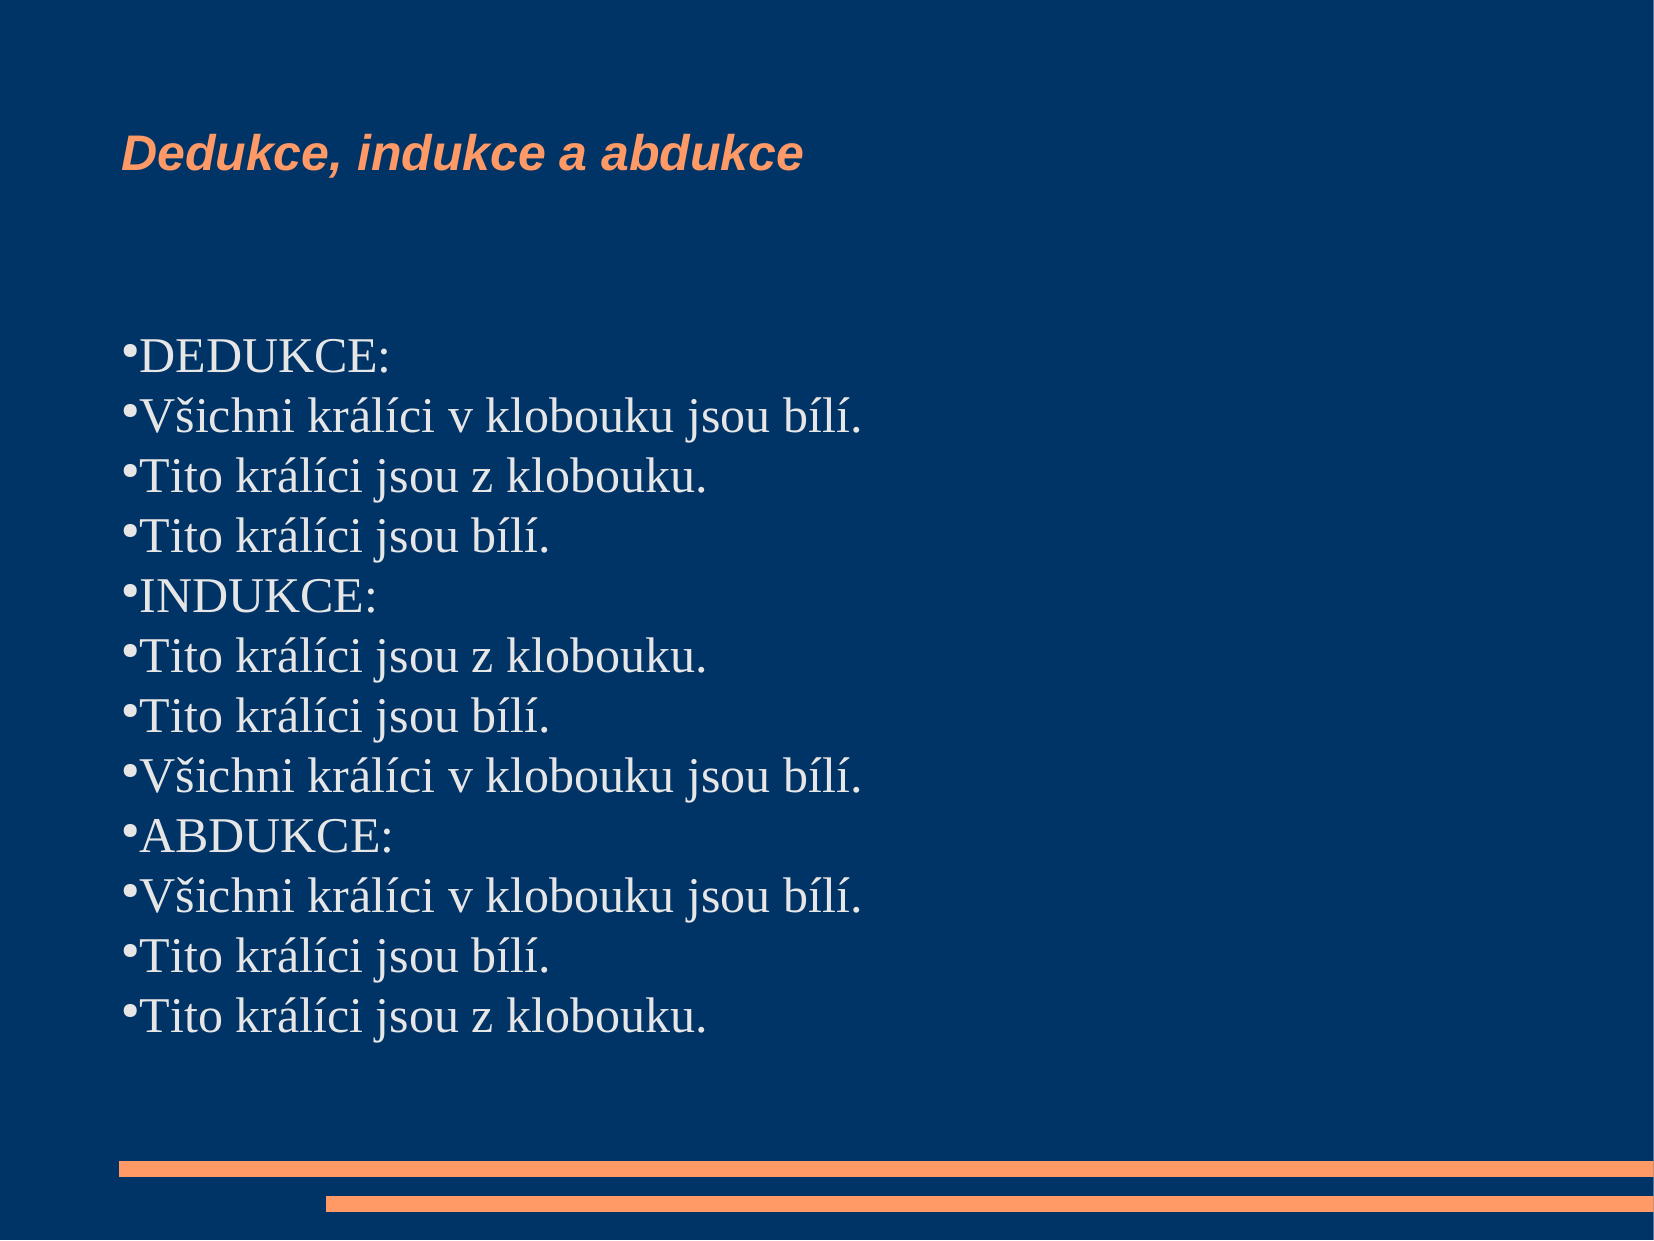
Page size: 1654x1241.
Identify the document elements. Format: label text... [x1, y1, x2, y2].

title Dedukce, indukce a abdukce [121, 46, 1534, 254]
list DEDUKCE: Všichni králíci v klobouku jsou bílí. Tito králíci jsou z klobouku. Tito králíci jsou bílí. INDUKCE: Tito králíci jsou z klobouku. Tito králíci jsou bílí. Všichni králíci v klobouku jsou bílí. ABDUKCE: Všichni králíci v klobouku jsou bílí. Tito králíci jsou bílí. Tito králíci jsou z klobouku. [121, 322, 1561, 1132]
